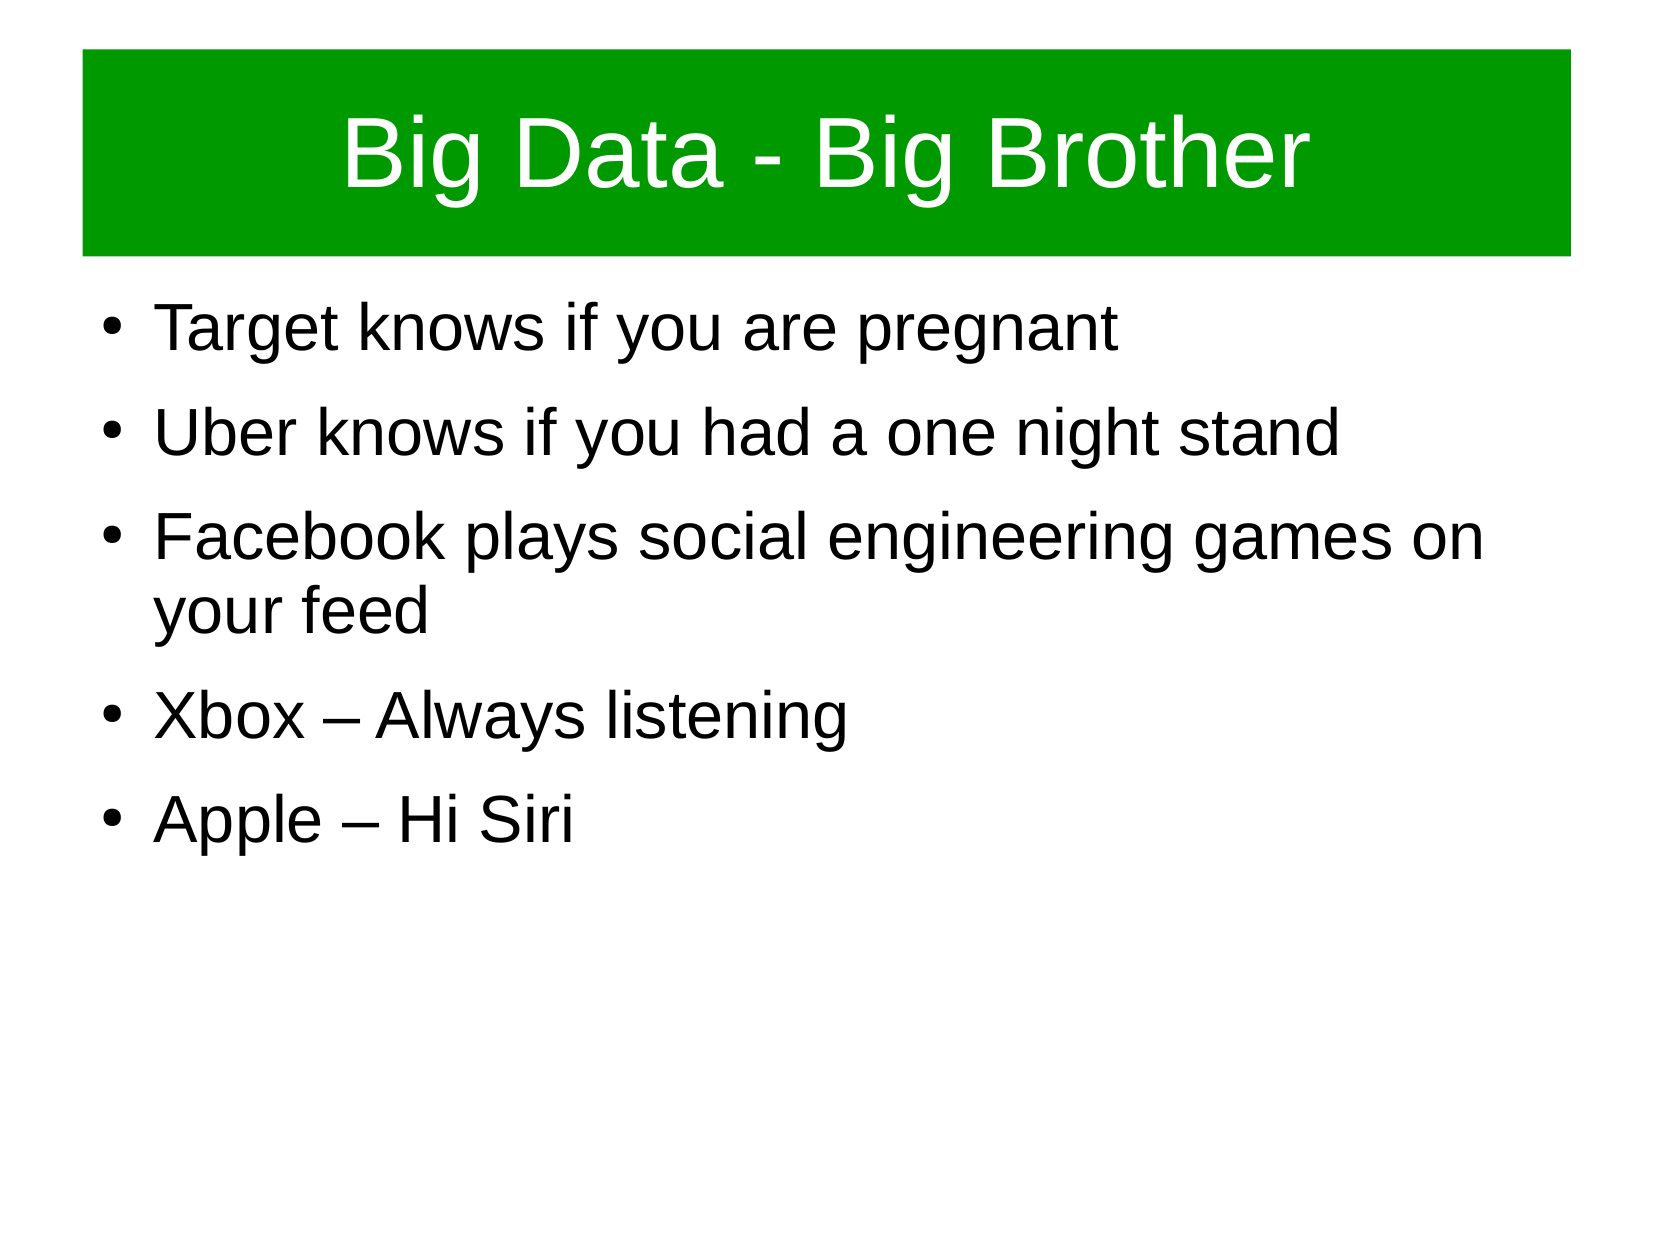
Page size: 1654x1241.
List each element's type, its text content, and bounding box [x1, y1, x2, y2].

title Big Data - Big Brother [82, 49, 1571, 257]
list Target knows if you are pregnant Uber knows if you had a one night stand Facebook plays social engineering games on your feed Xbox – Always listening Apple – Hi Siri [82, 290, 1571, 1010]
